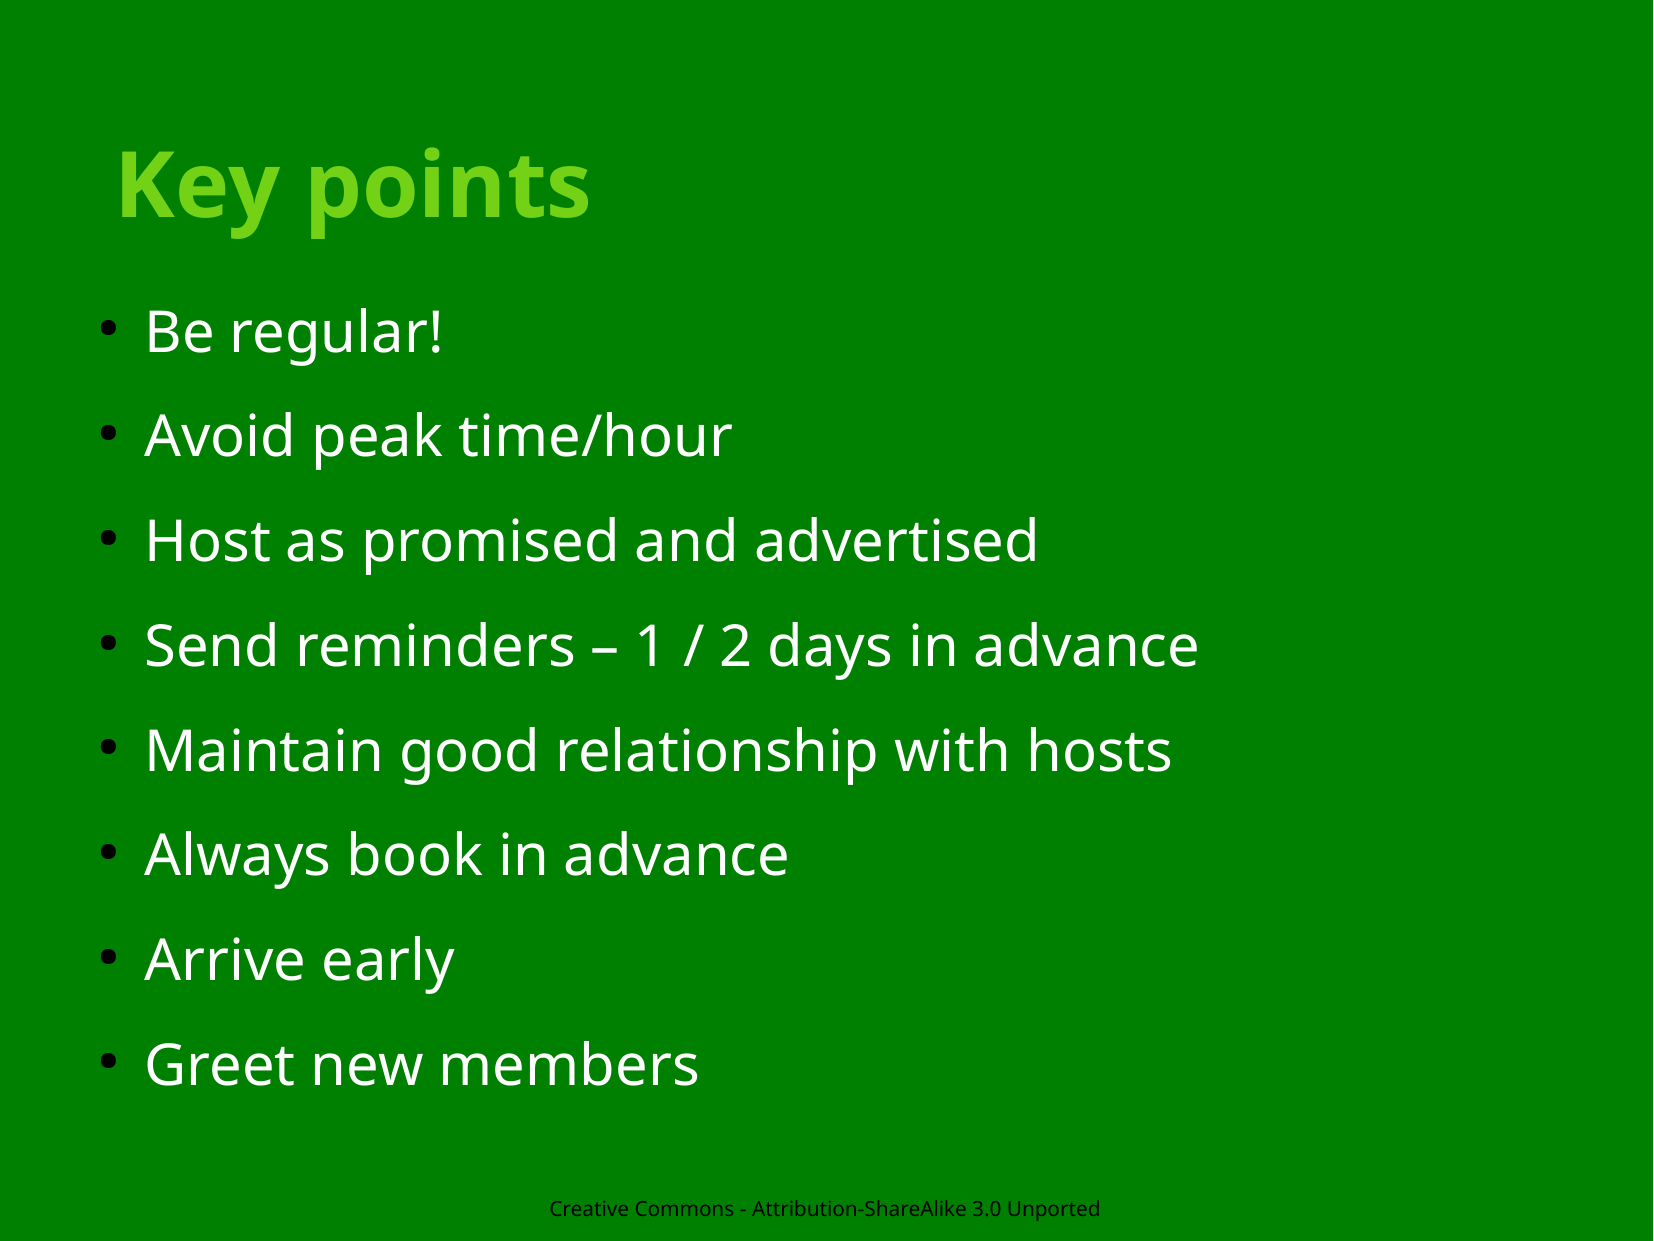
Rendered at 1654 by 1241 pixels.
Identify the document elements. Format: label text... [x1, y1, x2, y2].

list Be regular! Avoid peak time/hour Host as promised and advertised Send reminders – 1 / 2 days in advance Maintain good relationship with hosts Always book in advance Arrive early Greet new members [82, 290, 1575, 1109]
title Key points [115, 78, 1538, 287]
